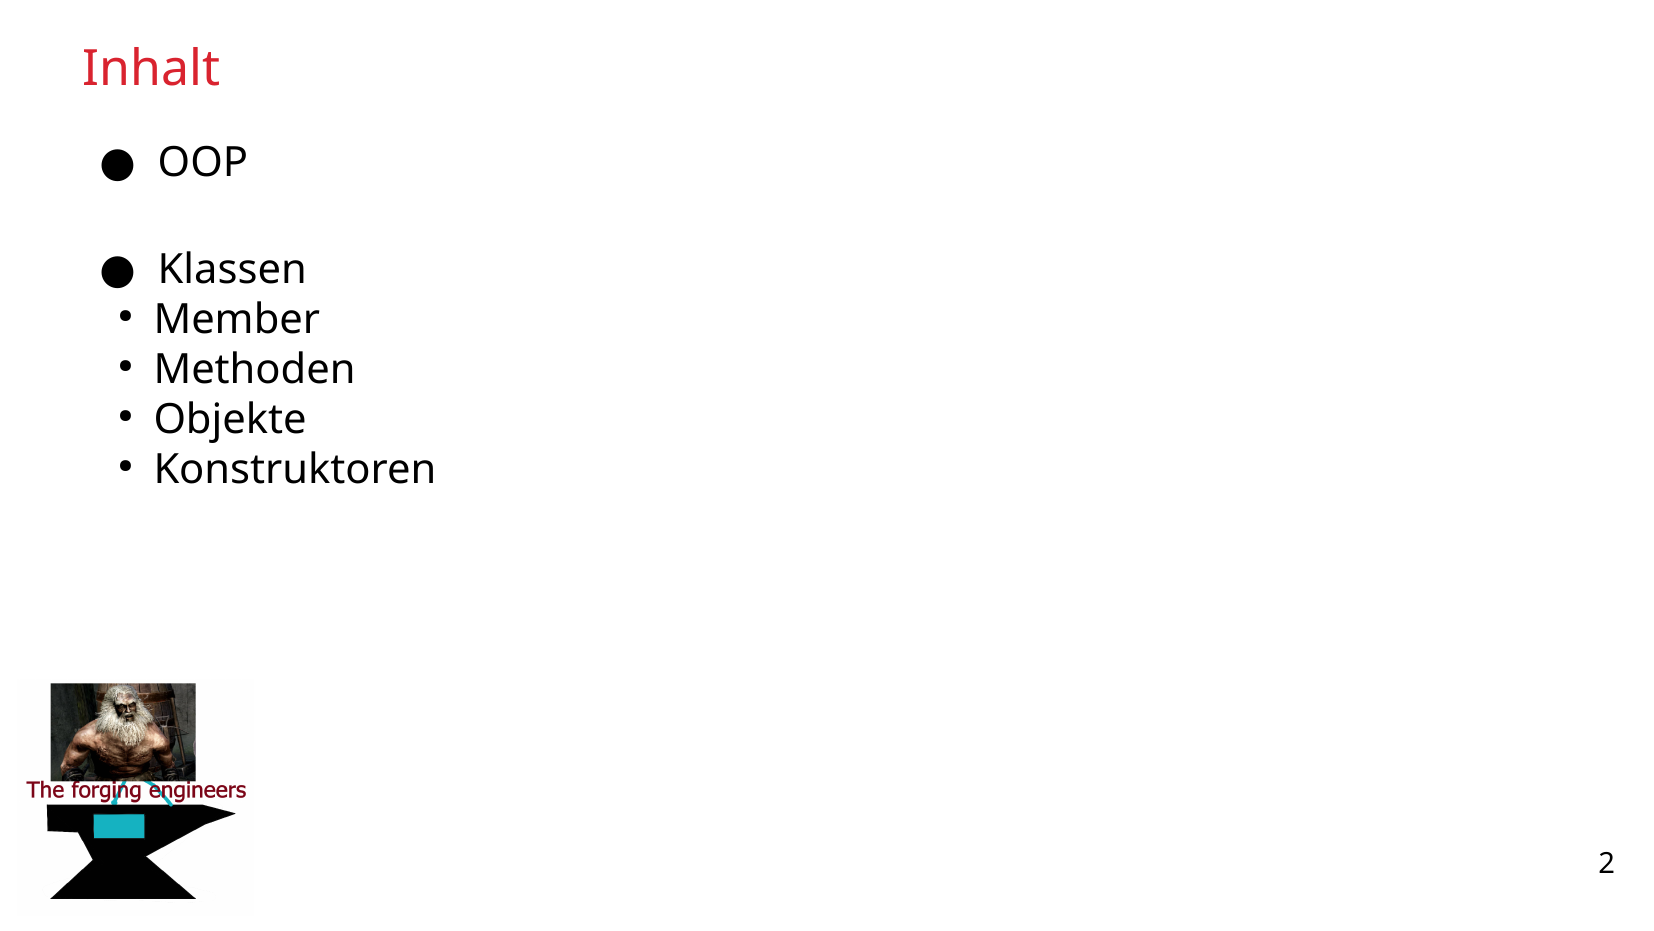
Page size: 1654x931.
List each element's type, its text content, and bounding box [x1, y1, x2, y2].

title Inhalt [82, 37, 1571, 95]
subtitle OOP Klassen Member Methoden Objekte Konstruktoren [82, 134, 1560, 579]
picture [17, 679, 254, 916]
